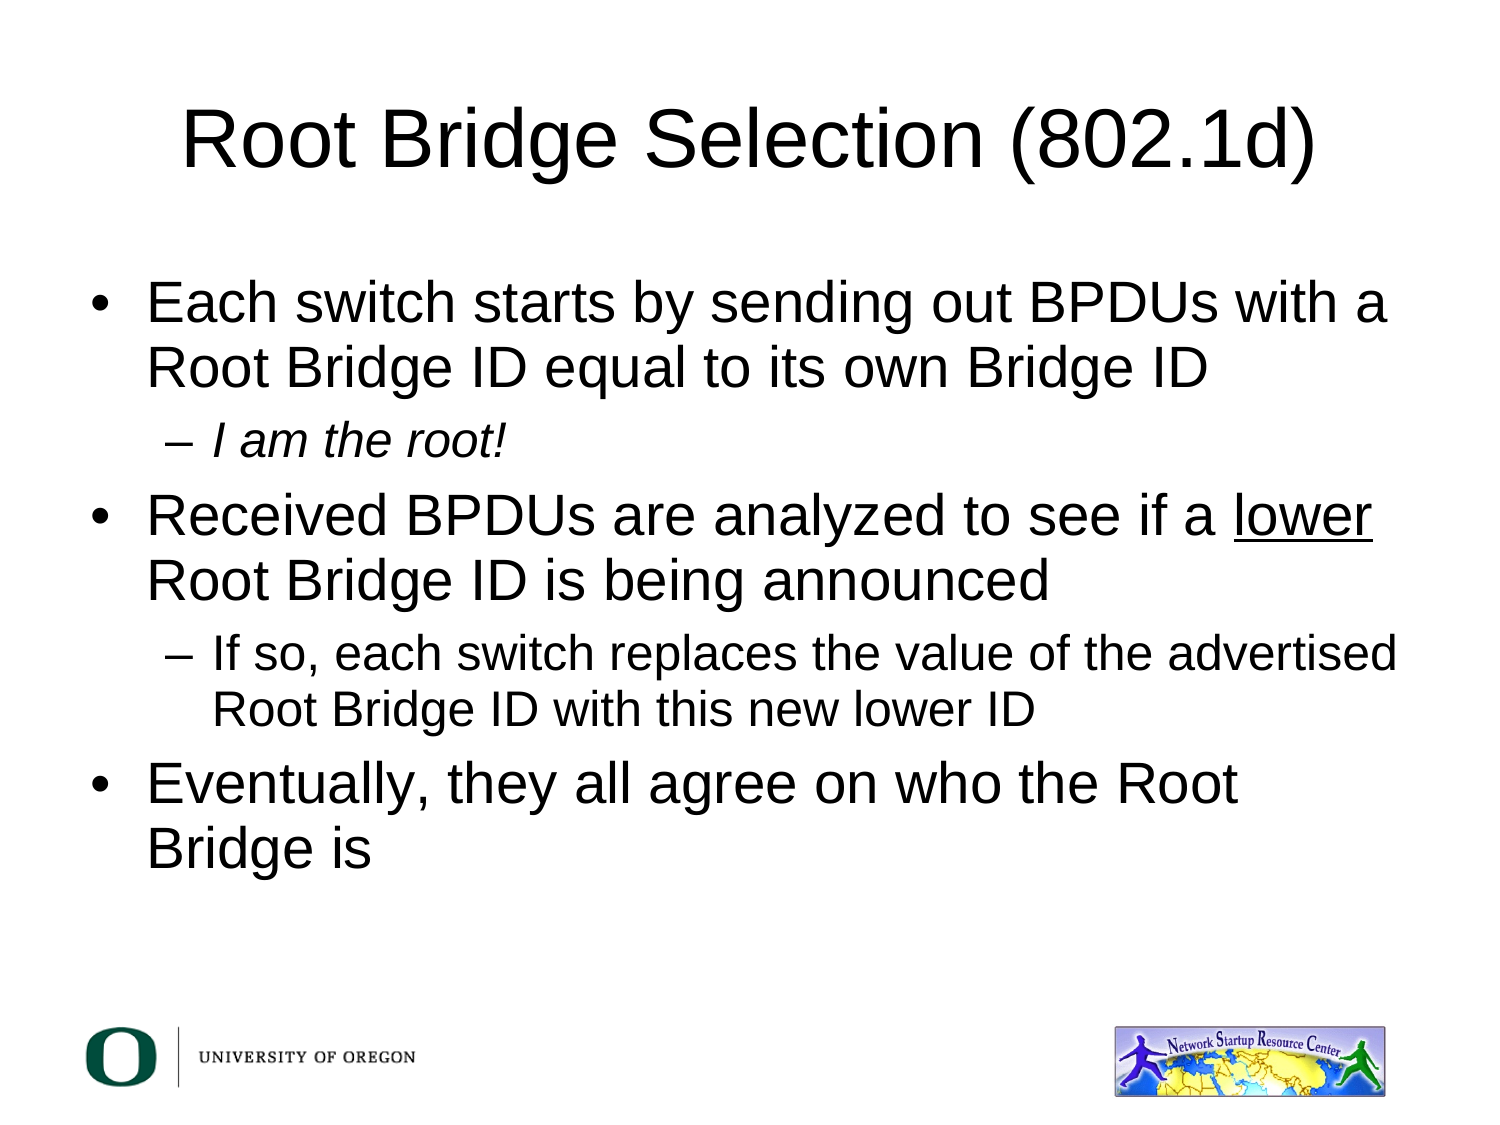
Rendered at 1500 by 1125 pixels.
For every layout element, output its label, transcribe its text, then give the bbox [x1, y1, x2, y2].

picture [1112, 1024, 1388, 1099]
title Root Bridge Selection (802.1d) [75, 45, 1426, 233]
list Each switch starts by sending out BPDUs with a Root Bridge ID equal to its own Bridge ID I am the root! Received BPDUs are analyzed to see if a lower Root Bridge ID is being announced If so, each switch replaces the value of the advertised Root Bridge ID with this new lower ID Eventually, they all agree on who the Root Bridge is [75, 262, 1426, 1005]
picture [75, 1024, 426, 1090]
